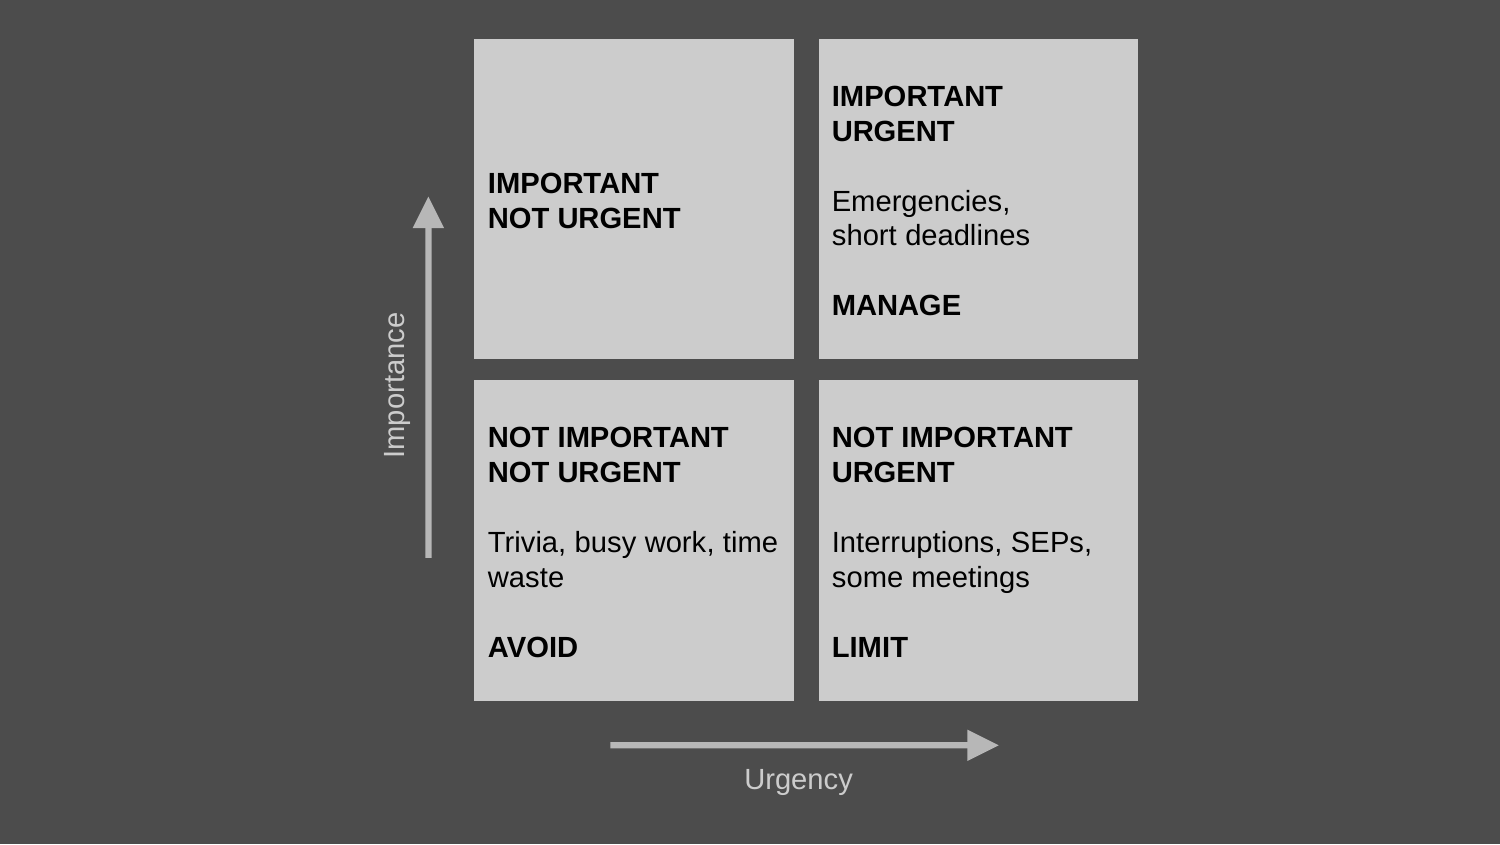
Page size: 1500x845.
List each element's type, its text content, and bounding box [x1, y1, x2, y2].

text_box IMPORTANT NOT URGENT [472, 37, 796, 361]
text_box NOT IMPORTANT URGENT Interruptions, SEPs, some meetings LIMIT [816, 378, 1140, 703]
text_box IMPORTANT URGENT Emergencies, short deadlines MANAGE [816, 37, 1140, 361]
text_box NOT IMPORTANT NOT URGENT Trivia, busy work, time waste AVOID [472, 378, 796, 703]
text_box Importance [359, 281, 422, 474]
text_box Urgency [729, 745, 880, 807]
